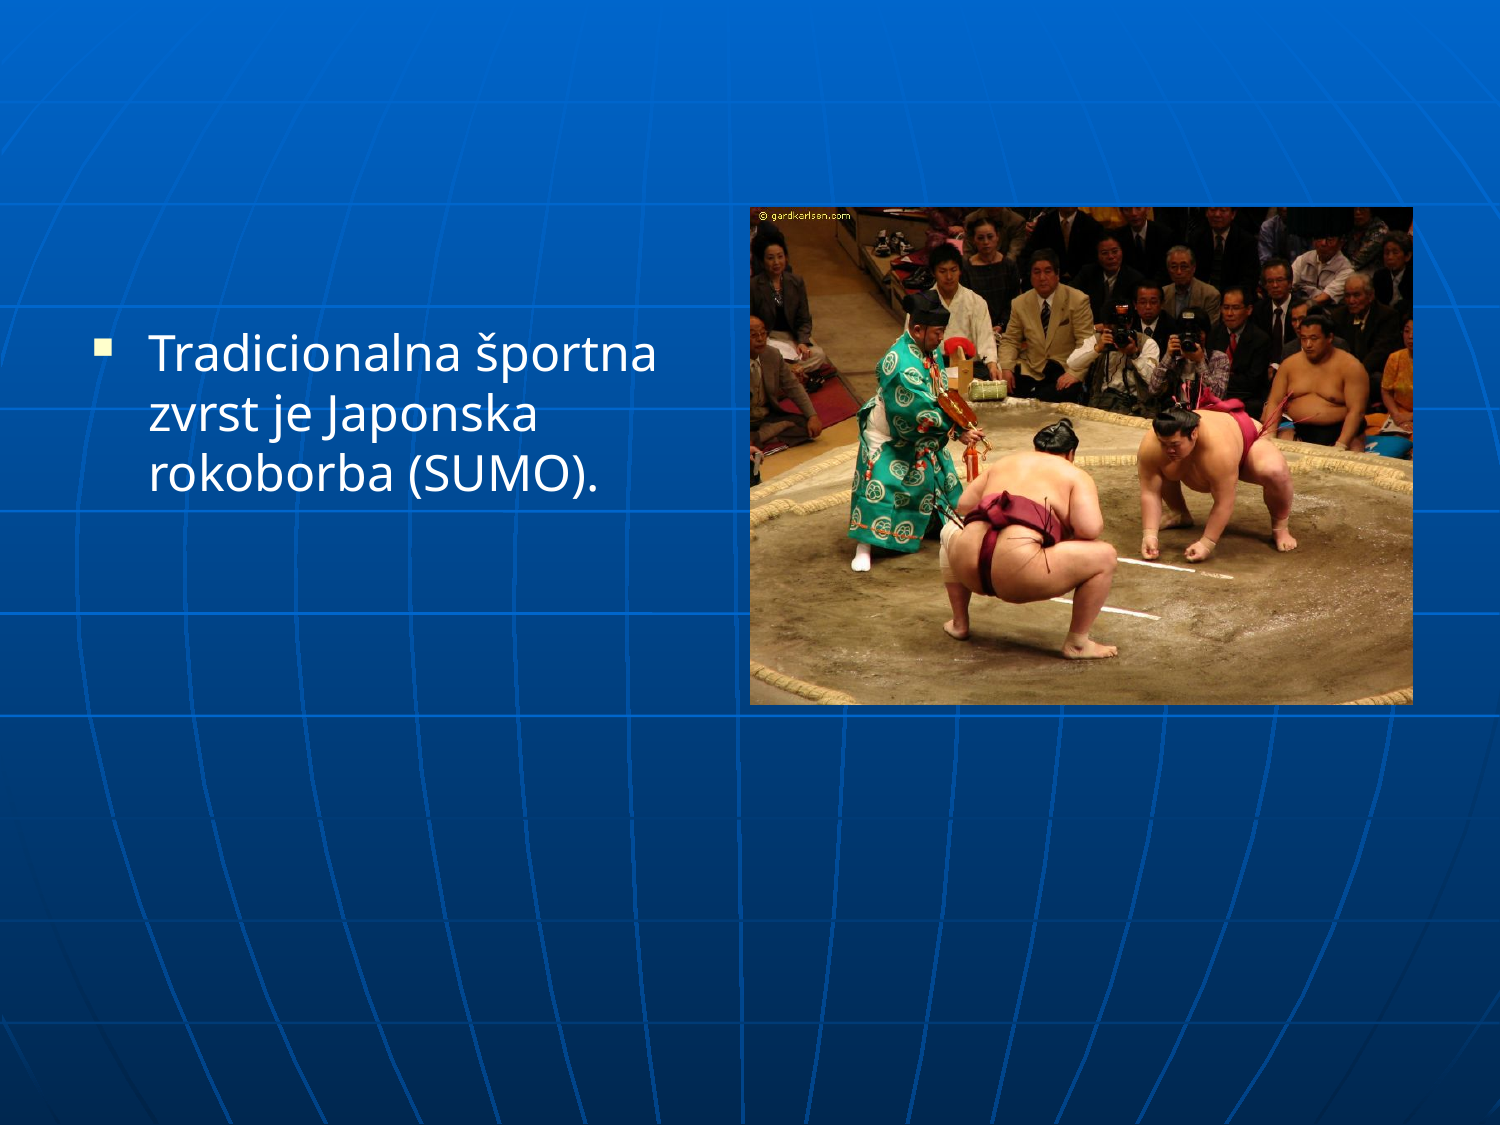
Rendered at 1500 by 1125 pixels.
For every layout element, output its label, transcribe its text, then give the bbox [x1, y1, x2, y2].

list Tradicionalna športna zvrst je Japonska rokoborba (SUMO). [76, 314, 740, 698]
picture [750, 207, 1413, 705]
